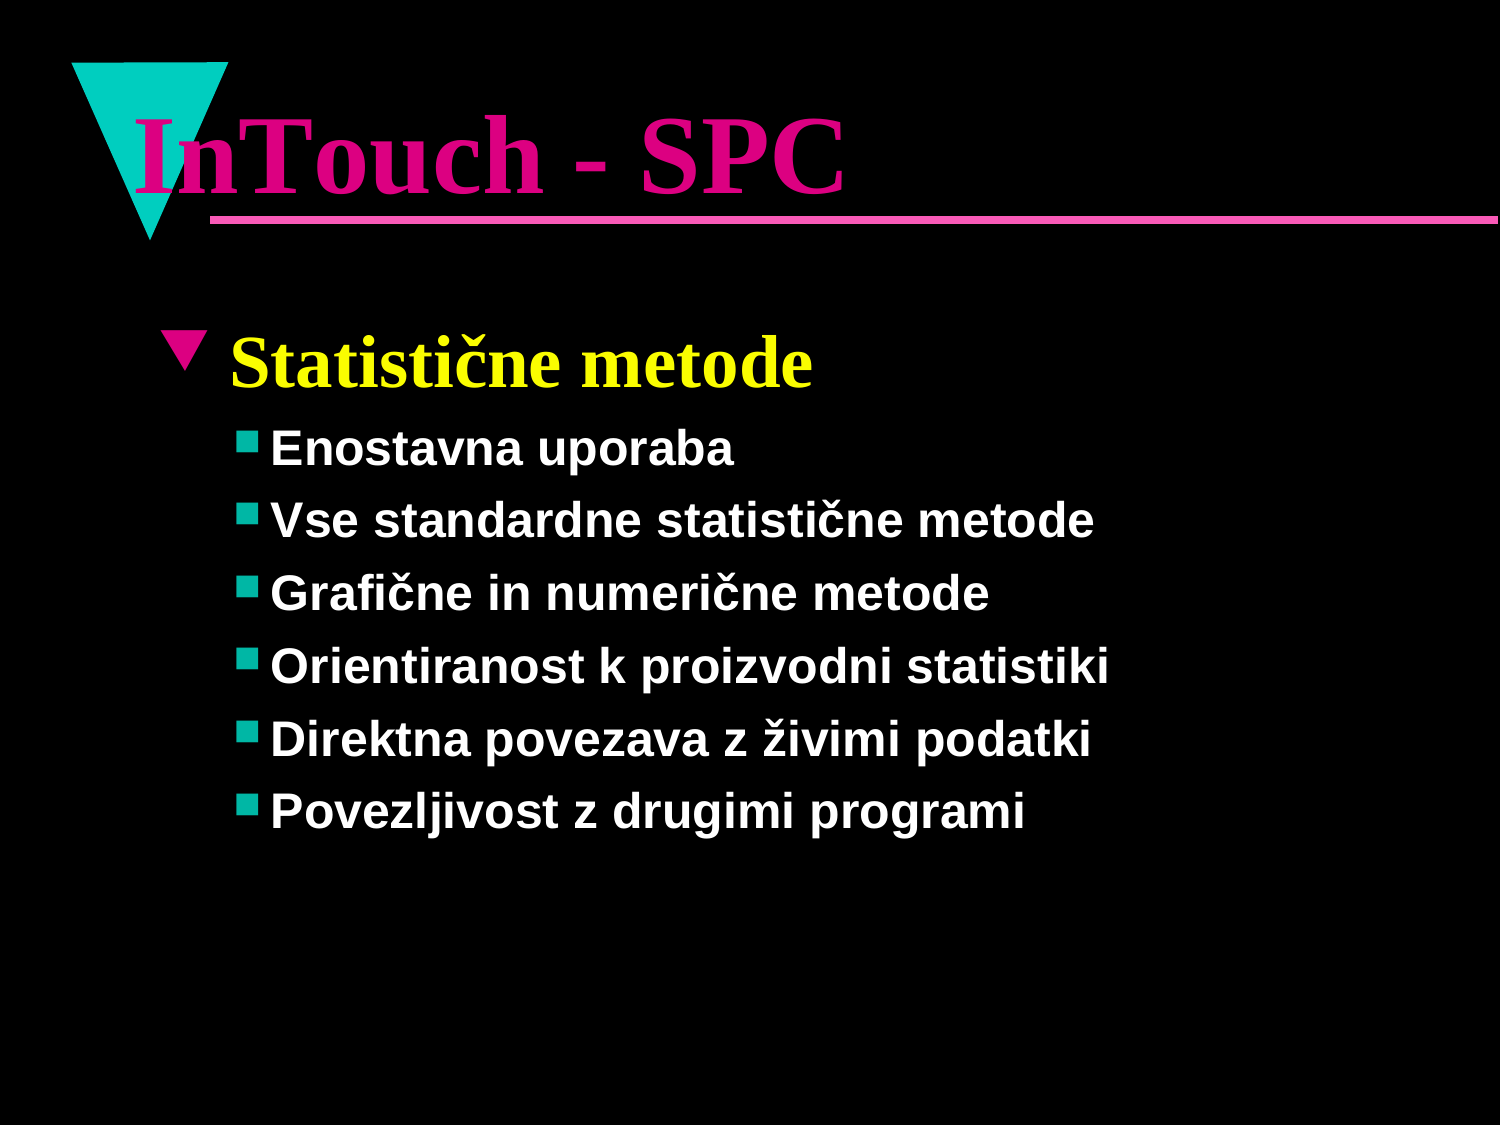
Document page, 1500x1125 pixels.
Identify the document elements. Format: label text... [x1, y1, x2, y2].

list Statistične metode Enostavna uporaba Vse standardne statistične metode Grafične in numerične metode Orientiranost k proizvodni statistiki Direktna povezava z živimi podatki Povezljivost z drugimi programi [143, 314, 1500, 990]
title InTouch - SPC [117, 63, 1500, 251]
